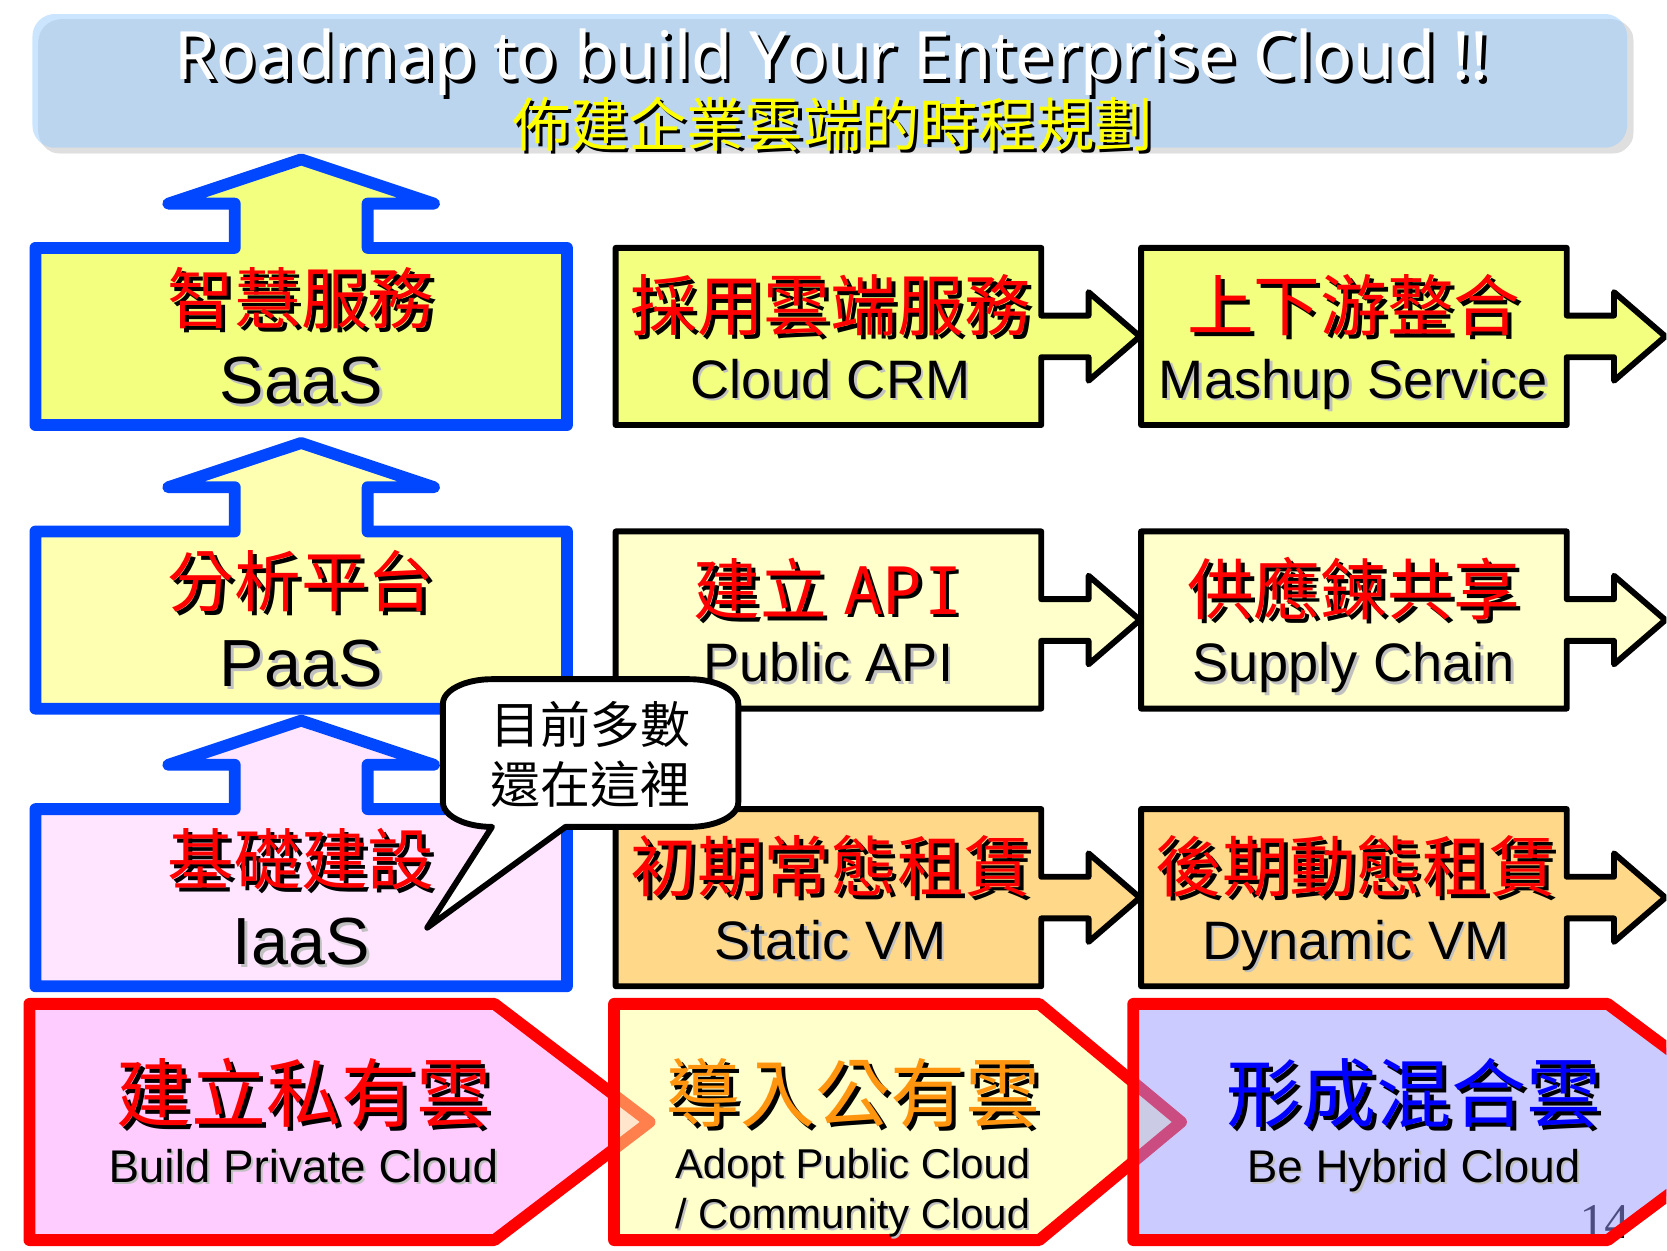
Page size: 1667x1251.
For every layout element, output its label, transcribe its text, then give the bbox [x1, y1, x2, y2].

text_box 導入公有雲 Adopt Public Cloud / Community Cloud [637, 1039, 1068, 1199]
text_box 採用雲端服務 Cloud CRM [615, 247, 1140, 426]
title Roadmap to build Your Enterprise Cloud !! 佈建企業雲端的時程規劃 [0, 19, 1665, 160]
text_box [40, 14, 1619, 19]
text_box 初期常態租賃 Static VM [615, 809, 1140, 987]
text_box 供應鍊共享 Supply Chain [1141, 531, 1666, 709]
text_box 上下游整合 Mashup Service [1141, 247, 1666, 426]
text_box 形成混合雲 Be Hybrid Cloud [1198, 1039, 1629, 1199]
text_box 分析平台 PaaS [35, 442, 567, 709]
text_box [29, 1003, 1667, 1241]
text_box 建立私有雲 Build Private Cloud [88, 1039, 519, 1199]
text_box 智慧服務 SaaS [35, 159, 567, 426]
text_box 基礎建設 IaaS [35, 720, 567, 987]
text_box 建立API Public API [615, 531, 1140, 709]
text_box 後期動態租賃 Dynamic VM [1141, 809, 1666, 987]
text_box 目前多數 還在這裡 [427, 679, 739, 928]
